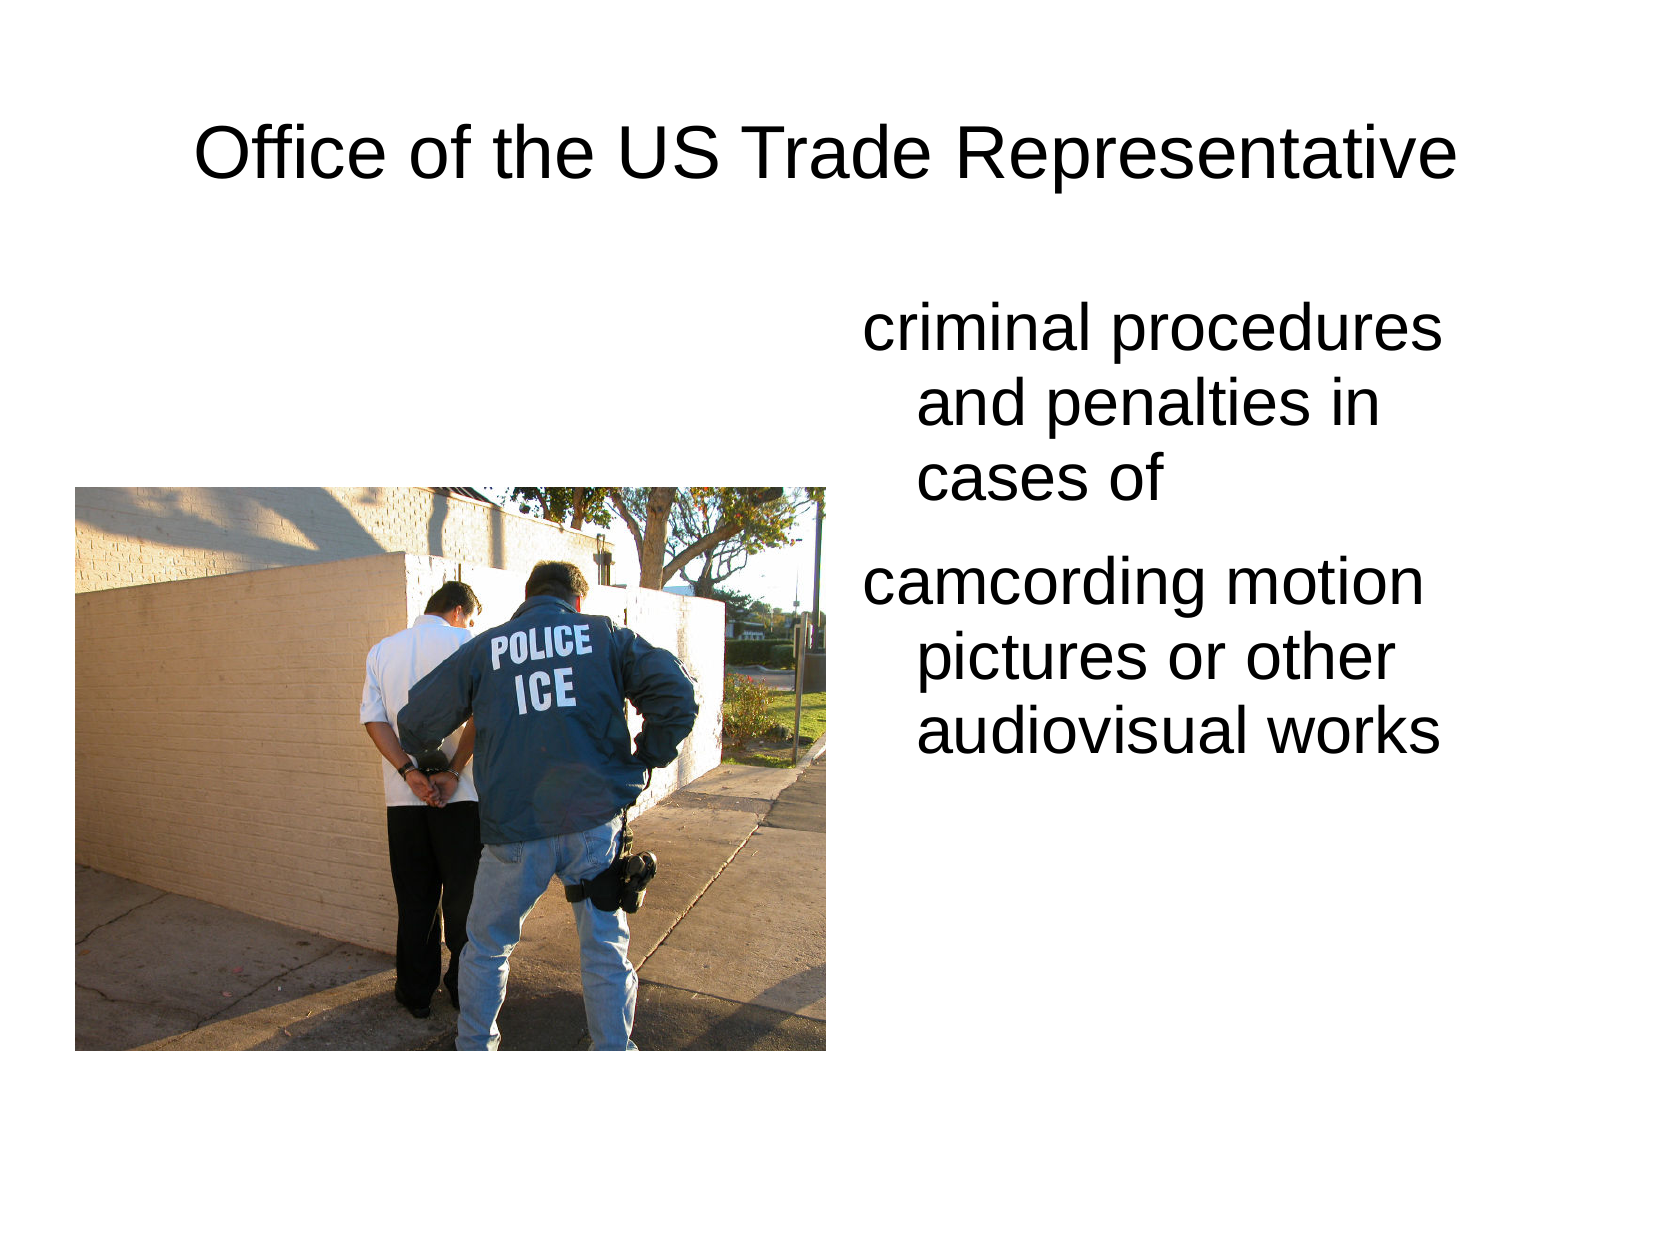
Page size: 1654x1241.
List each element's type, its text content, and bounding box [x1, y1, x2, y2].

list criminal procedures and penalties in cases of camcording motion pictures or other audiovisual works [845, 290, 1572, 1109]
picture [75, 487, 826, 1051]
title Office of the US Trade Representative [82, 49, 1571, 257]
